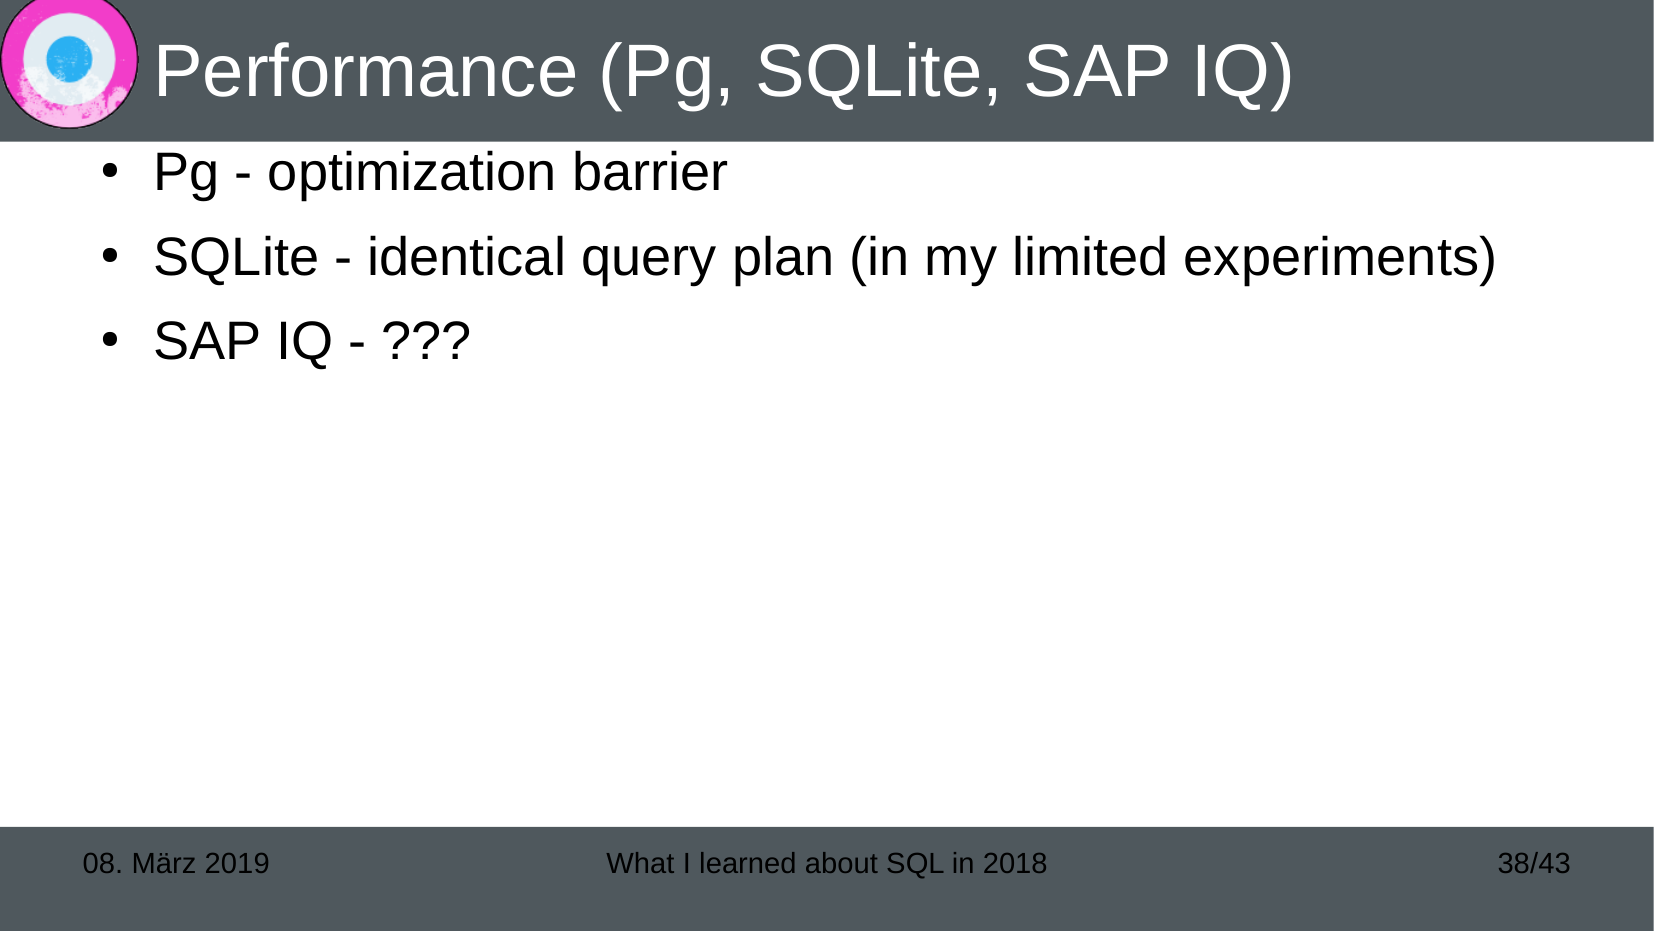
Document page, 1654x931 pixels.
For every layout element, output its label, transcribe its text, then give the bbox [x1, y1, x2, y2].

picture [0, 0, 228, 148]
title Performance (Pg, SQLite, SAP IQ) [153, 5, 1654, 136]
list Pg - optimization barrier SQLite - identical query plan (in my limited experiments) SAP IQ - ??? [82, 141, 1571, 815]
